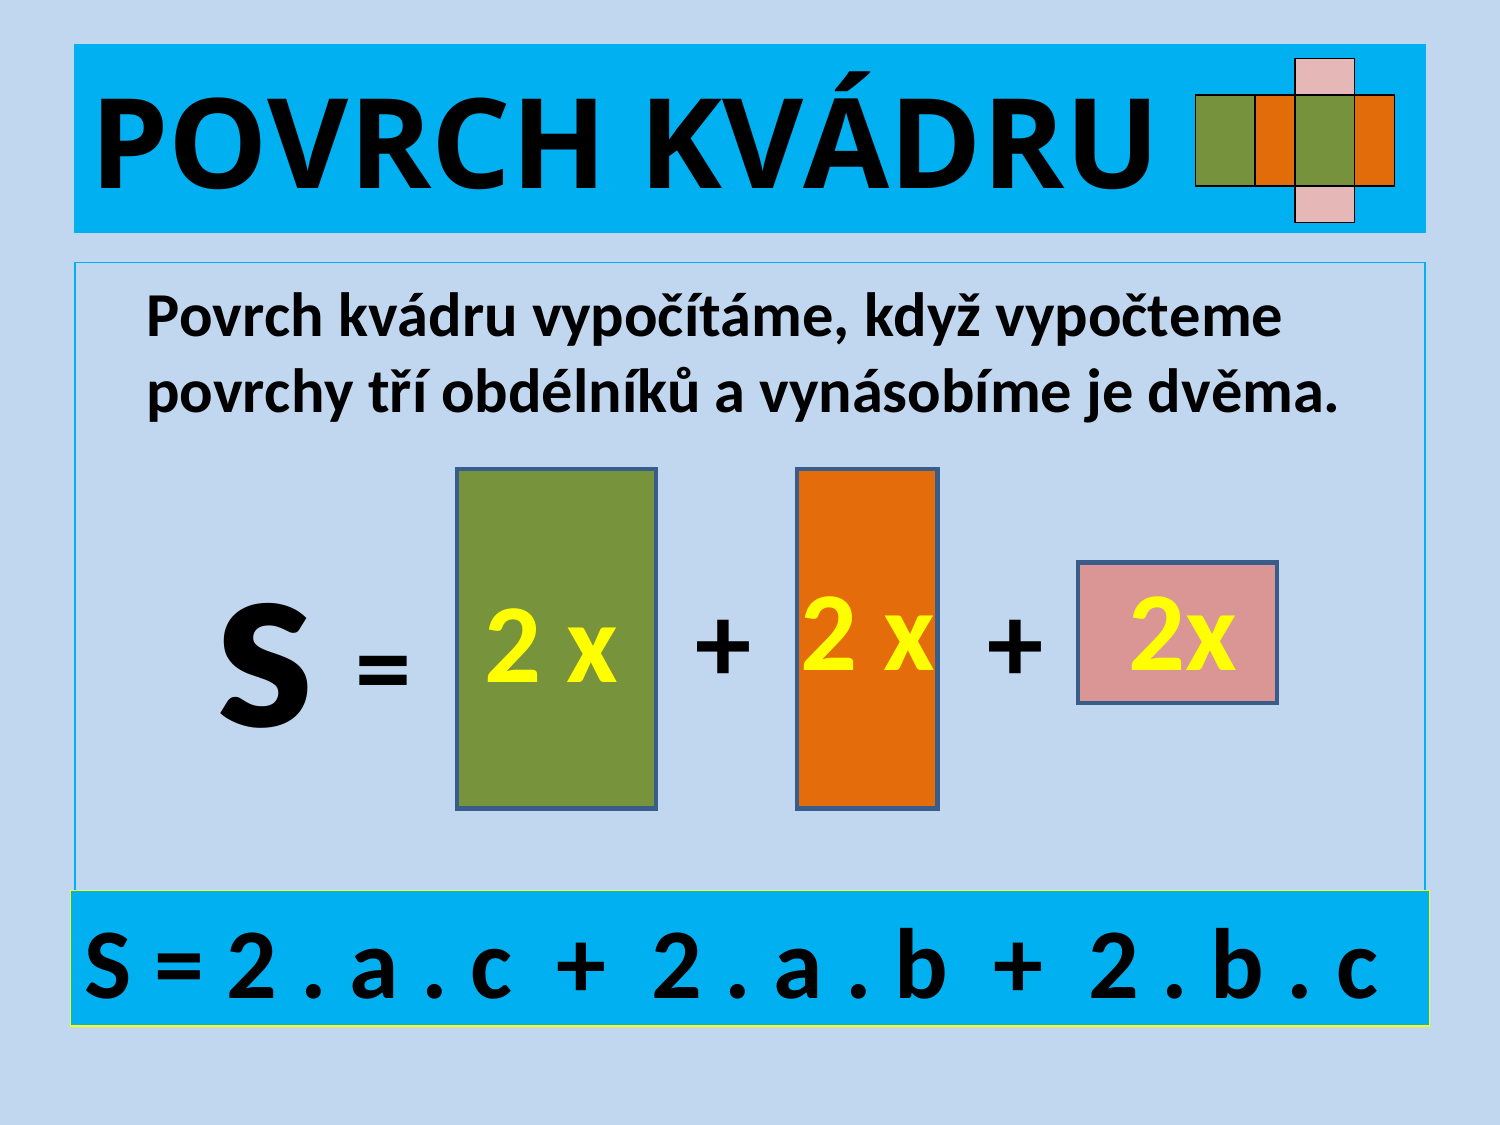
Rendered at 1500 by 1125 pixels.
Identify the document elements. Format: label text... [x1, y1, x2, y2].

text_box [1195, 58, 1395, 223]
text_box 2x [1114, 550, 1253, 702]
text_box + [680, 562, 766, 713]
text_box = [340, 585, 427, 737]
text_box [796, 468, 938, 550]
text_box [457, 468, 657, 809]
text_box 2 x [469, 562, 634, 713]
text_box [1078, 562, 1278, 704]
text_box + [973, 562, 1059, 713]
title POVRCH KVÁDRU [75, 45, 1426, 233]
text_box s [199, 468, 330, 785]
text_box S = 2 . a . c + 2 . a . b + 2 . b . c [70, 890, 1430, 1027]
list Povrch kvádru vypočítáme, když vypočteme povrchy tří obdélníků a vynásobíme je dvěma. [75, 262, 1426, 890]
text_box [796, 702, 938, 809]
text_box 2 x [785, 550, 950, 702]
